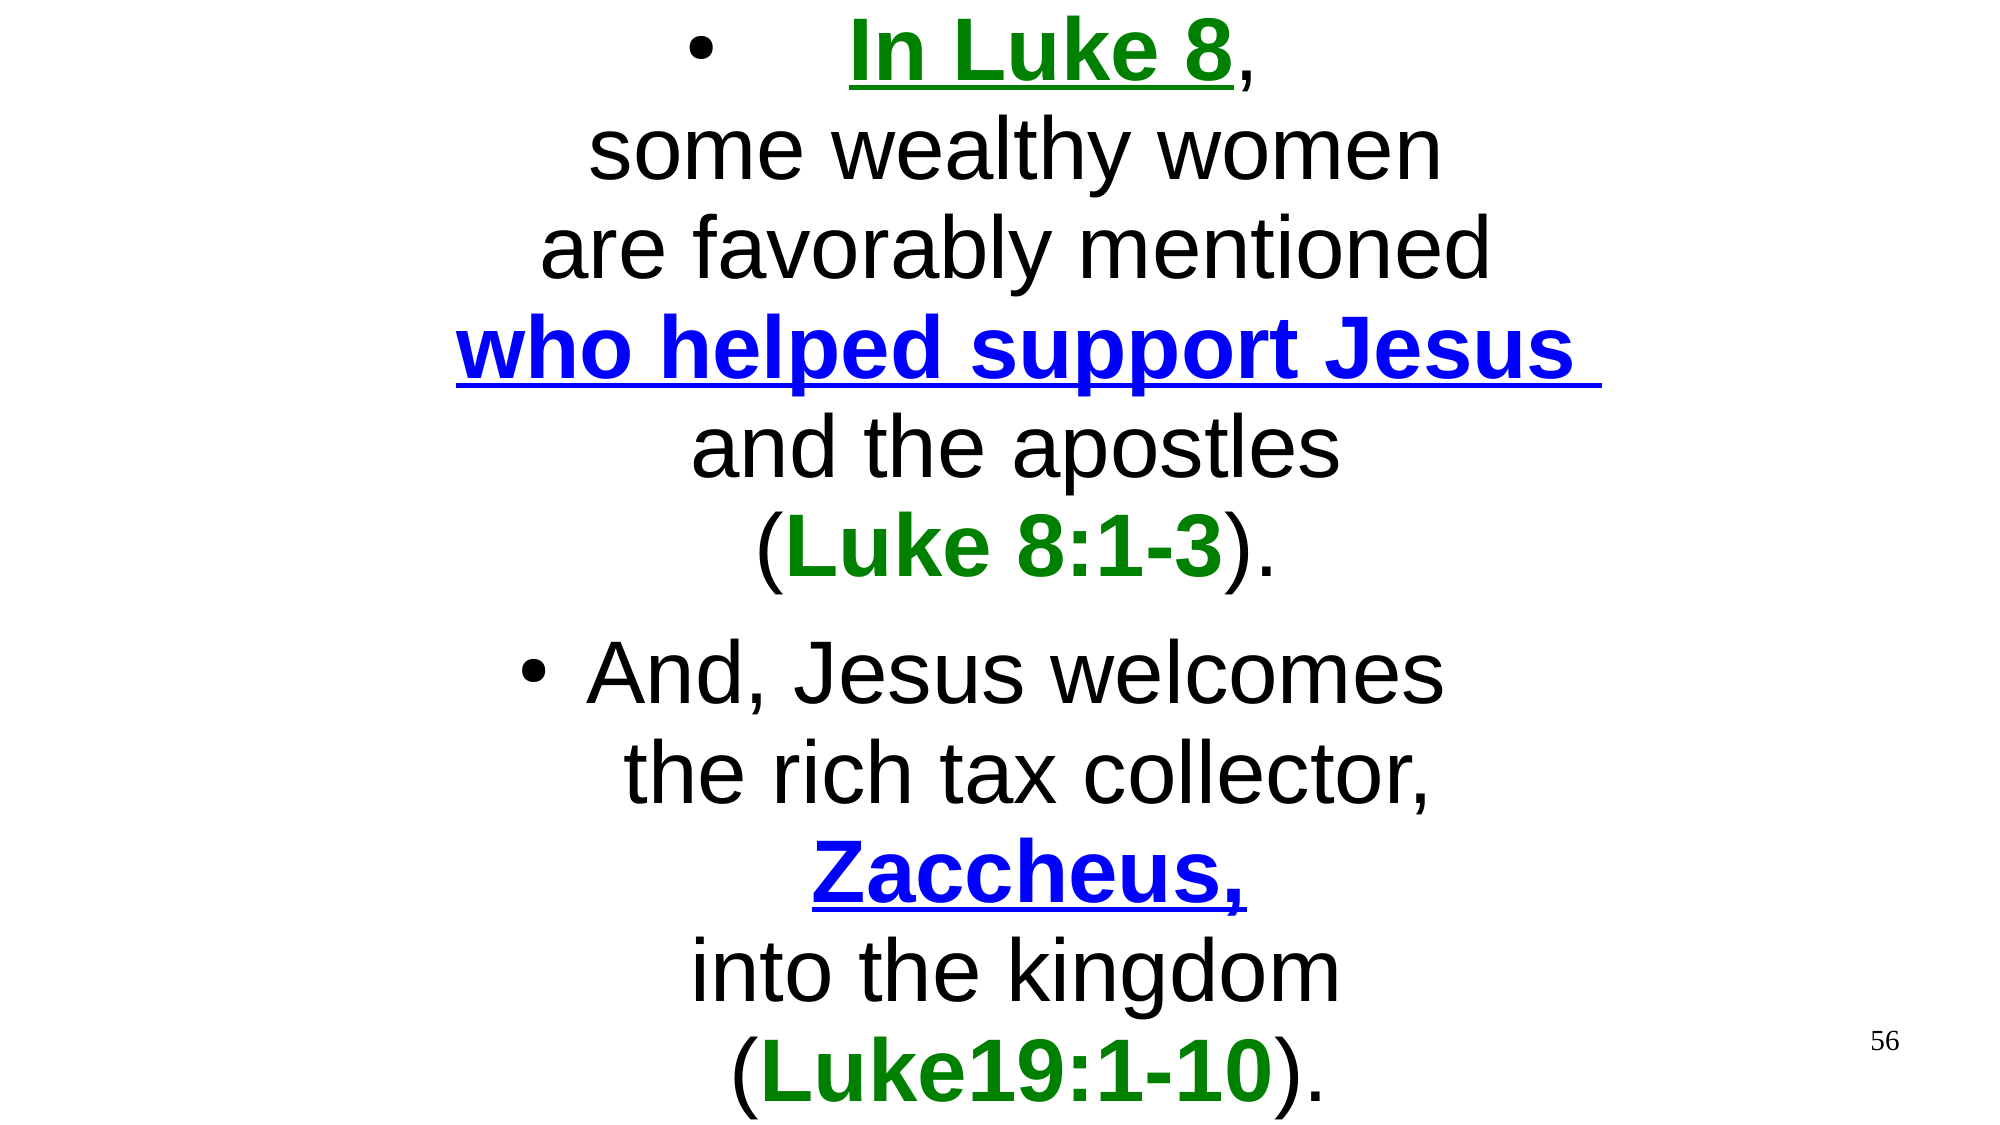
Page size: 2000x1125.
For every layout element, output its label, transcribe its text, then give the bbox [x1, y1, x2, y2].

list In Luke 8, some wealthy women are favorably mentioned who helped support Jesus and the apostles (Luke 8:1-3). And, Jesus welcomes the rich tax collector, Zaccheus, into the kingdom (Luke19:1-10). [0, 0, 1996, 1123]
